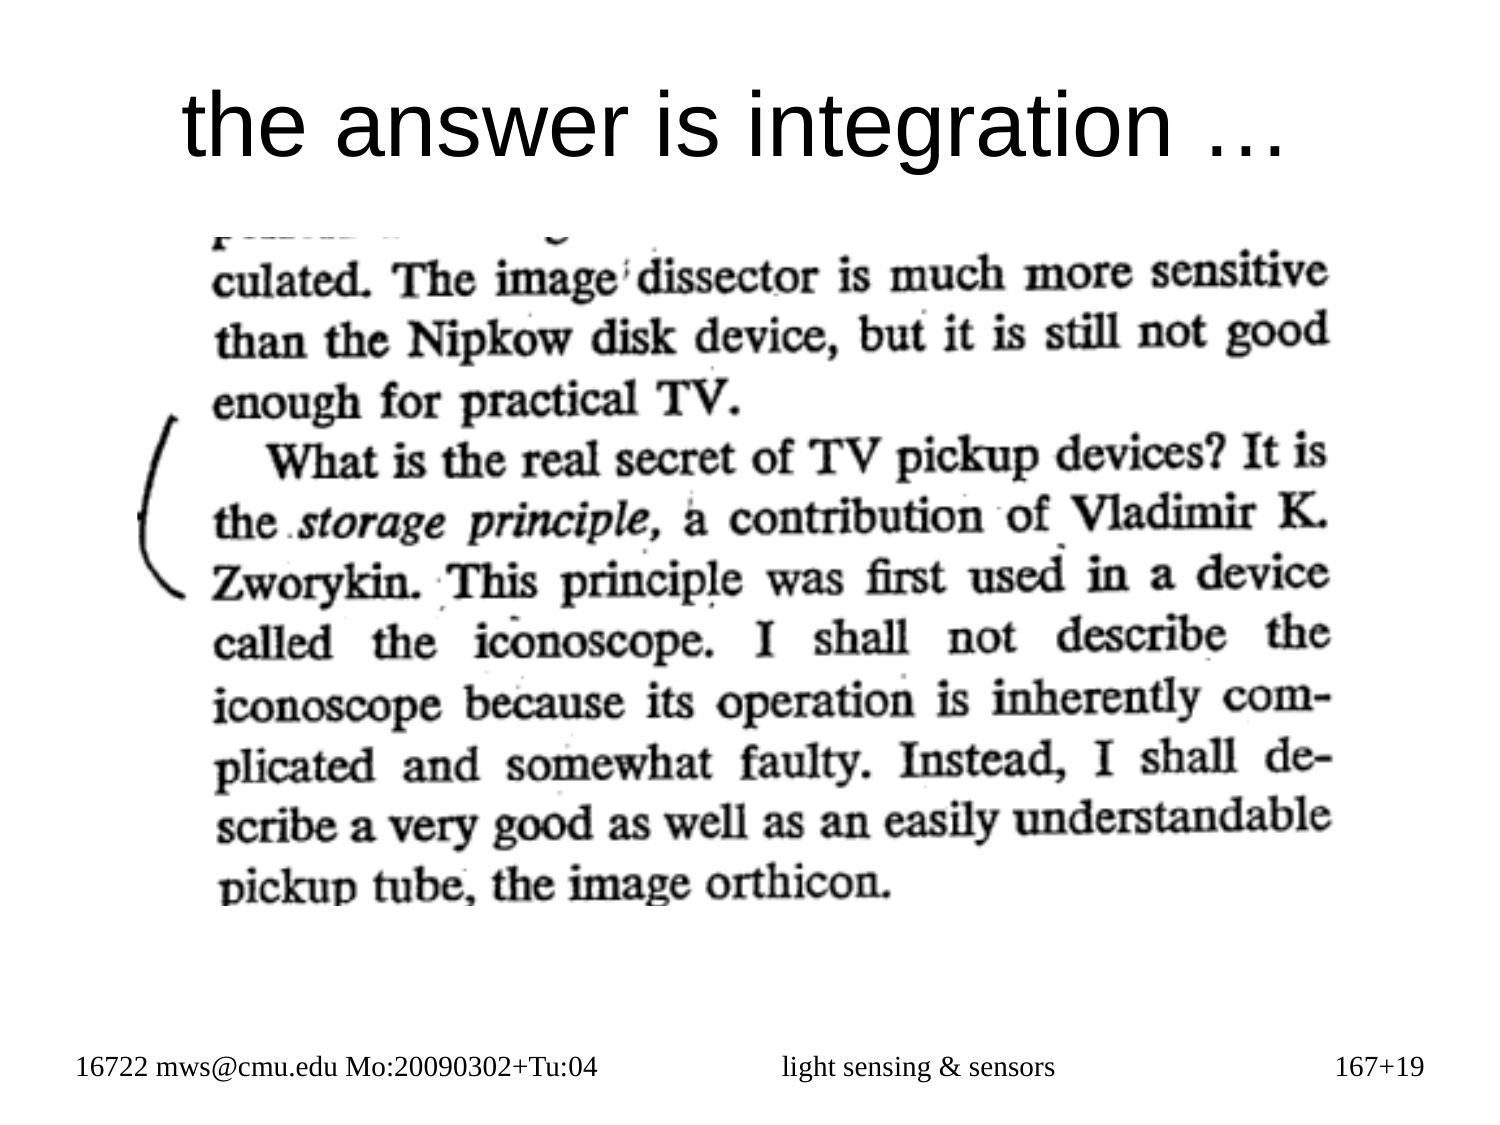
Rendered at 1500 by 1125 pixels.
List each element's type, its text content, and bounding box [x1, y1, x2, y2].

chart [137, 237, 1388, 906]
title the answer is integration … [99, 62, 1375, 188]
